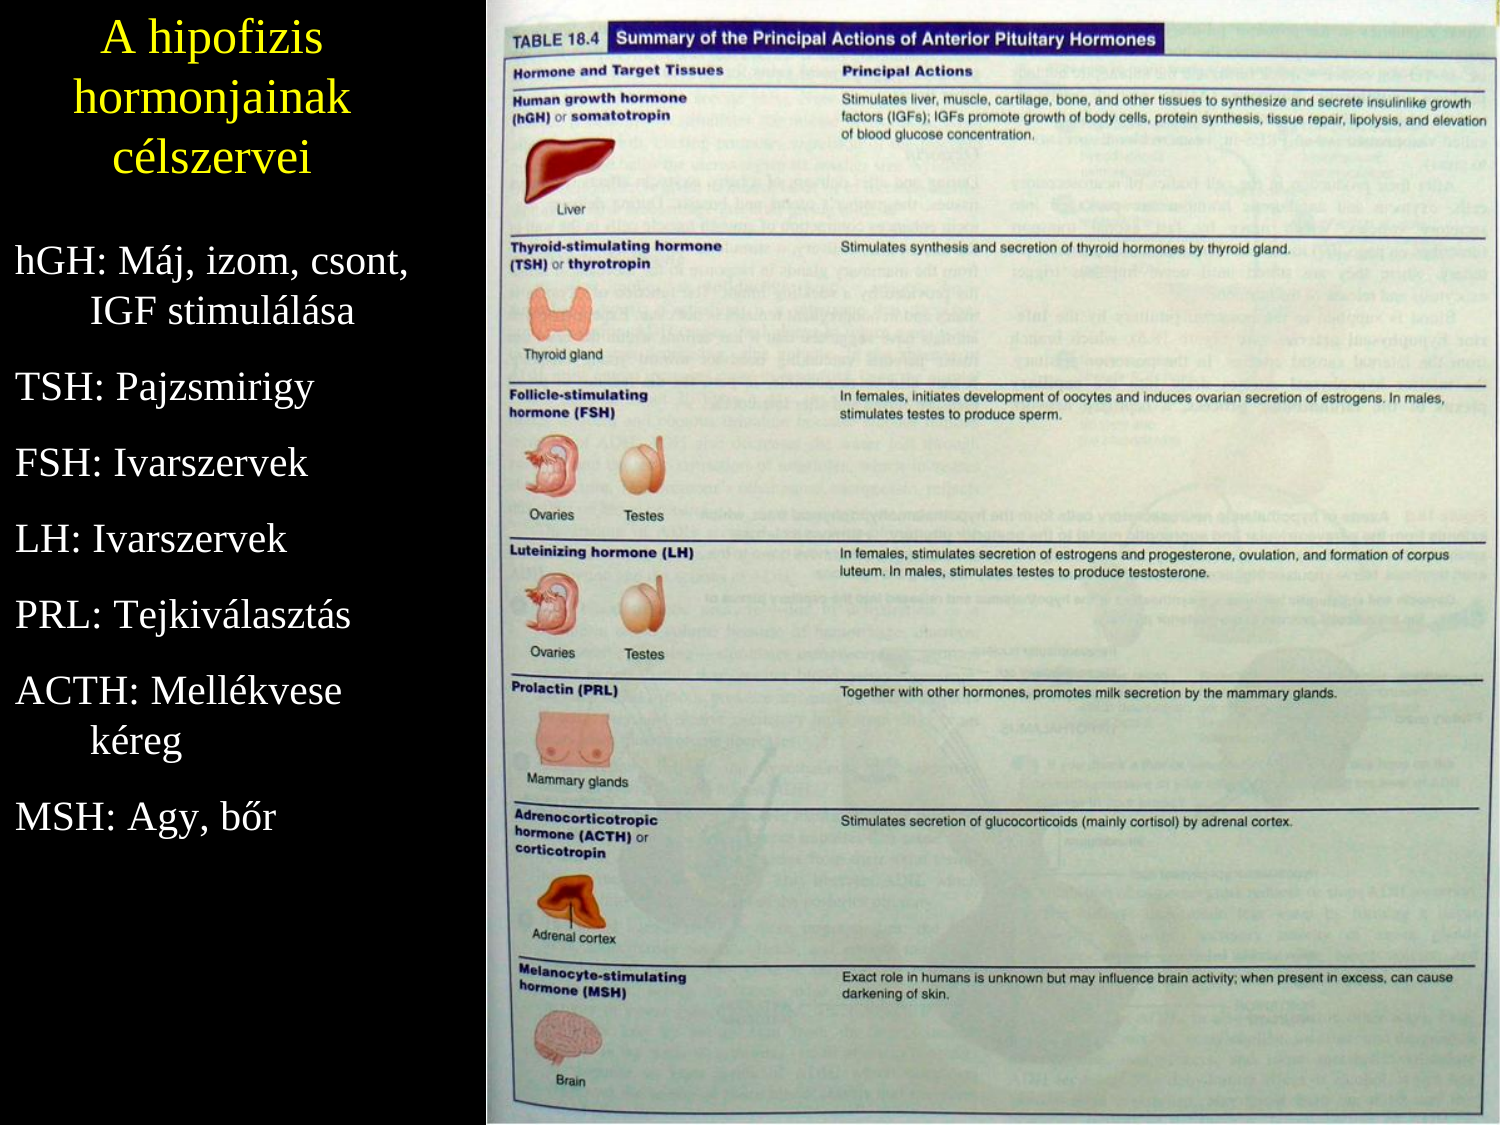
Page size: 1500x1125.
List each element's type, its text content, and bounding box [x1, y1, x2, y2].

text_box hGH: Máj, izom, csont, IGF stimulálása TSH: Pajzsmirigy FSH: Ivarszervek LH: Ivarszervek PRL: Tejkiválasztás ACTH: Mellékvese kéreg MSH: Agy, bőr [0, 224, 426, 847]
title A hipofizis hormonjainak célszervei [0, 24, 425, 163]
picture [486, 0, 1500, 1125]
